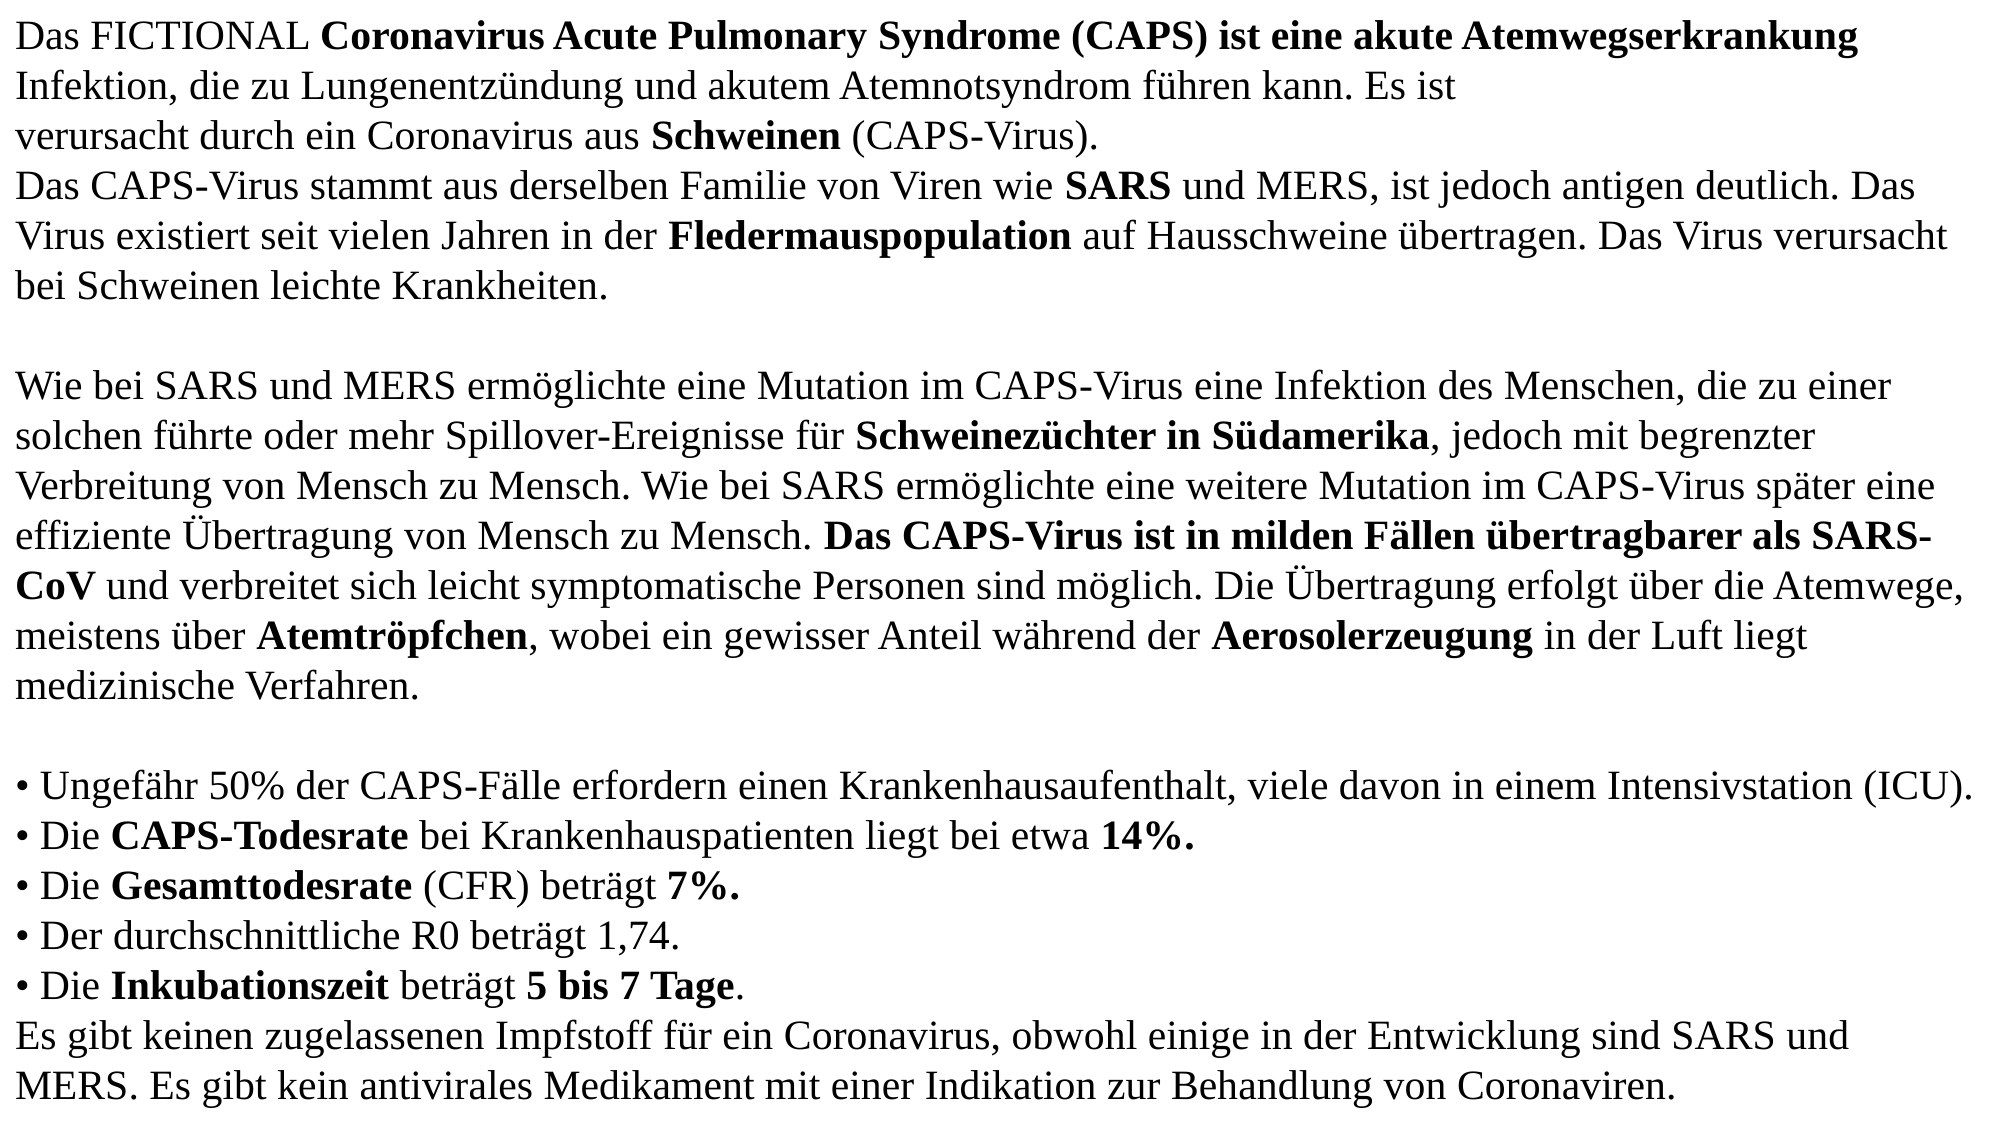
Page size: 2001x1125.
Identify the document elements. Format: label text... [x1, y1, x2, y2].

text_box Das FICTIONAL Coronavirus Acute Pulmonary Syndrome (CAPS) ist eine akute Atemwegserkrankung Infektion, die zu Lungenentzündung und akutem Atemnotsyndrom führen kann. Es ist verursacht durch ein Coronavirus aus Schweinen (CAPS-Virus). Das CAPS-Virus stammt aus derselben Familie von Viren wie SARS und MERS, ist jedoch antigen deutlich. Das Virus existiert seit vielen Jahren in der Fledermauspopulation auf Hausschweine übertragen. Das Virus verursacht bei Schweinen leichte Krankheiten. Wie bei SARS und MERS ermöglichte eine Mutation im CAPS-Virus eine Infektion des Menschen, die zu einer solchen führte oder mehr Spillover-Ereignisse für Schweinezüchter in Südamerika, jedoch mit begrenzter Verbreitung von Mensch zu Mensch. Wie bei SARS ermöglichte eine weitere Mutation im CAPS-Virus später eine effiziente Übertragung von Mensch zu Mensch. Das CAPS-Virus ist in milden Fällen übertragbarer als SARS-CoV und verbreitet sich leicht symptomatische Personen sind möglich. Die Übertragung erfolgt über die Atemwege, meistens über Atemtröpfchen, wobei ein gewisser Anteil während der Aerosolerzeugung in der Luft liegt medizinische Verfahren. • Ungefähr 50% der CAPS-Fälle erfordern einen Krankenhausaufenthalt, viele davon in einem Intensivstation (ICU). • Die CAPS-Todesrate bei Krankenhauspatienten liegt bei etwa 14%. • Die Gesamttodesrate (CFR) beträgt 7%. • Der durchschnittliche R0 beträgt 1,74. • Die Inkubationszeit beträgt 5 bis 7 Tage. Es gibt keinen zugelassenen Impfstoff für ein Coronavirus, obwohl einige in der Entwicklung sind SARS und MERS. Es gibt kein antivirales Medikament mit einer Indikation zur Behandlung von Coronaviren. [0, 0, 2000, 1125]
